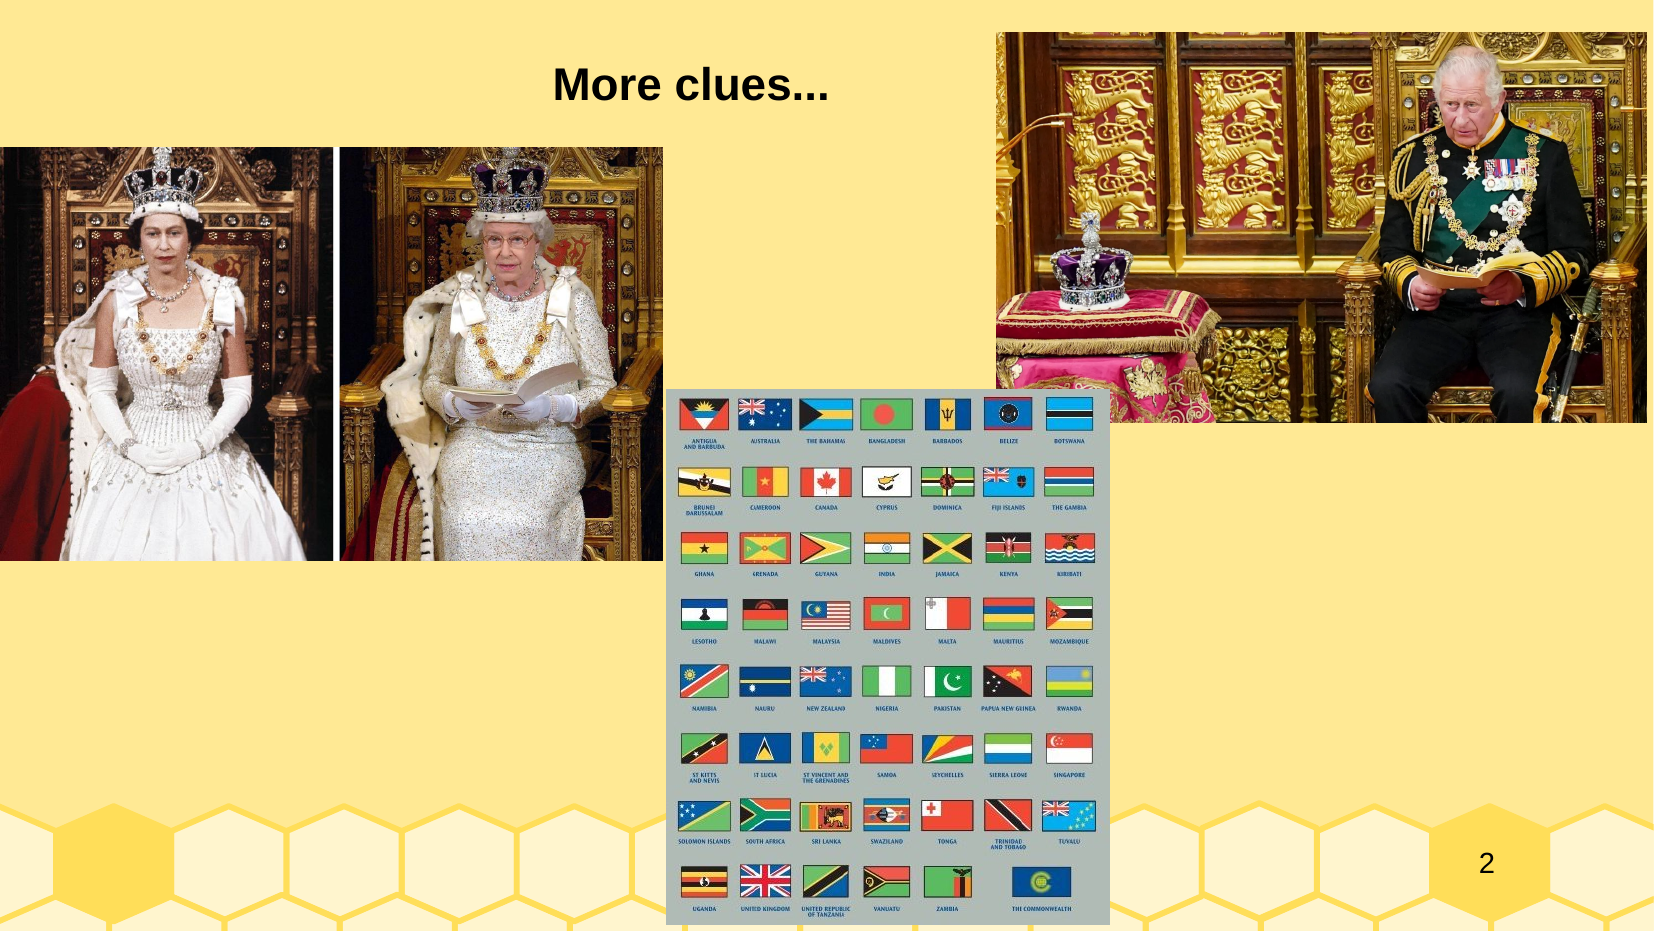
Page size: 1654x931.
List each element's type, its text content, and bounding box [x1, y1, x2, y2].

picture [0, 147, 663, 562]
text_box More clues... [537, 52, 846, 119]
picture [666, 32, 1647, 925]
